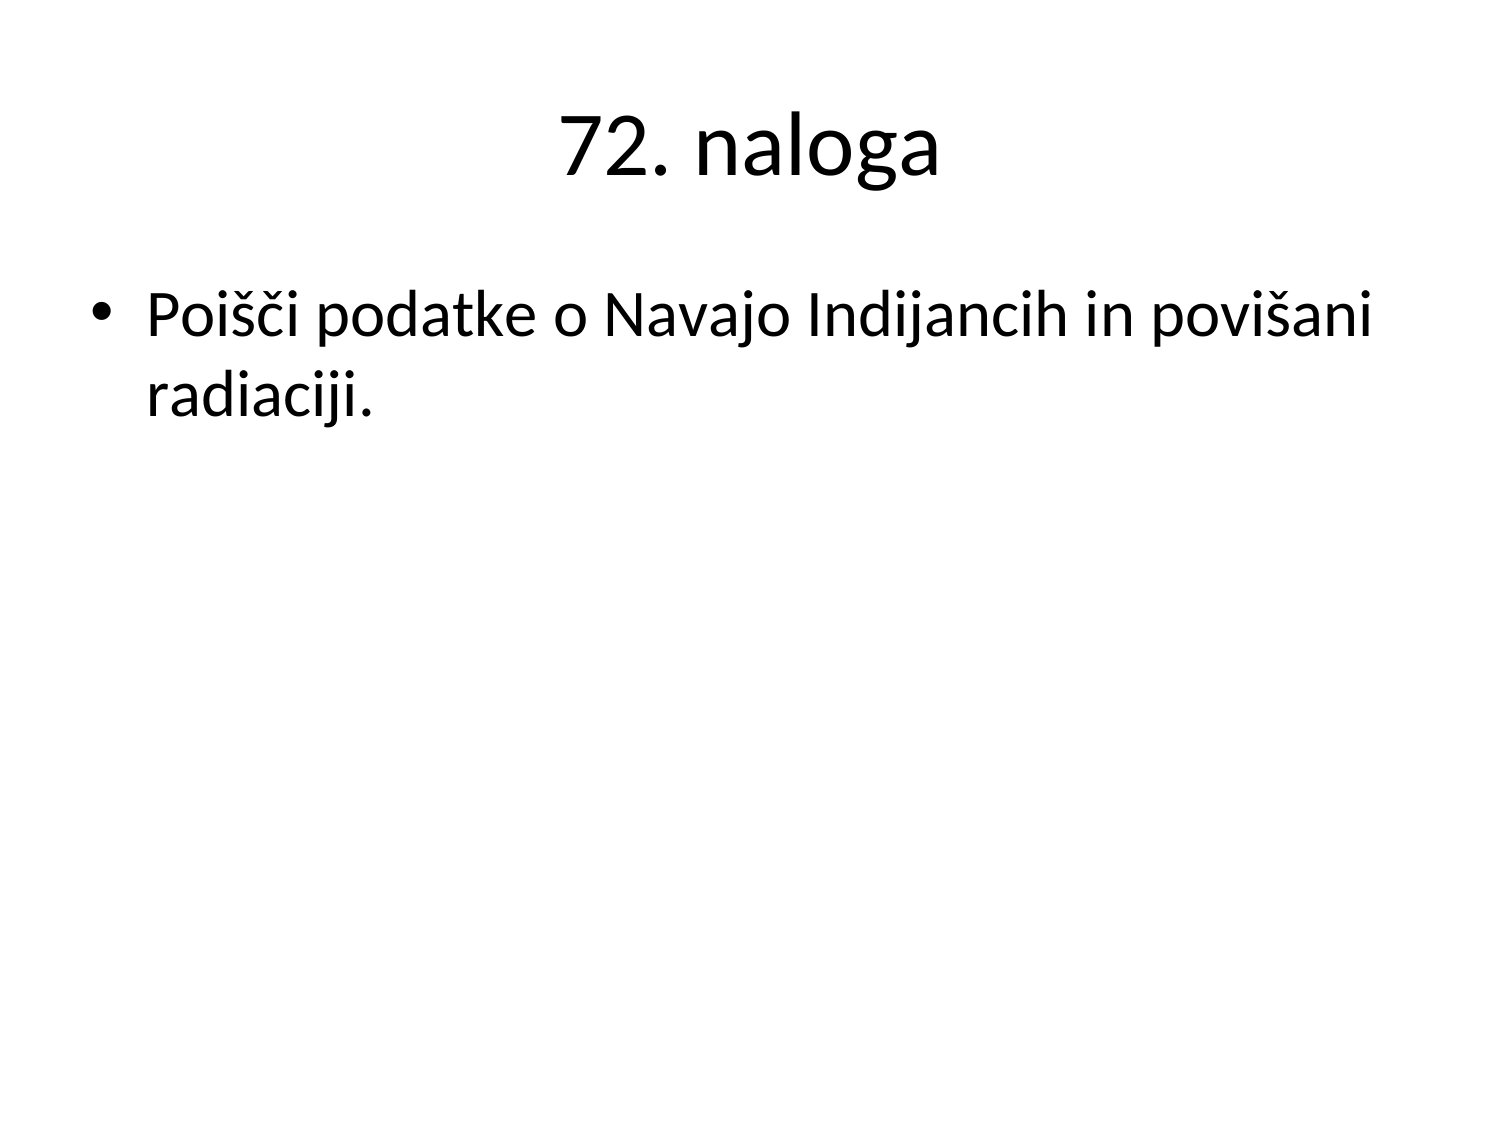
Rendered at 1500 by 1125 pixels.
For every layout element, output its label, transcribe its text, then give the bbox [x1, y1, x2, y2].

text_box 72. naloga [75, 45, 1426, 233]
text_box Poišči podatke o Navajo Indijancih in povišani radiaciji. [75, 262, 1426, 1005]
